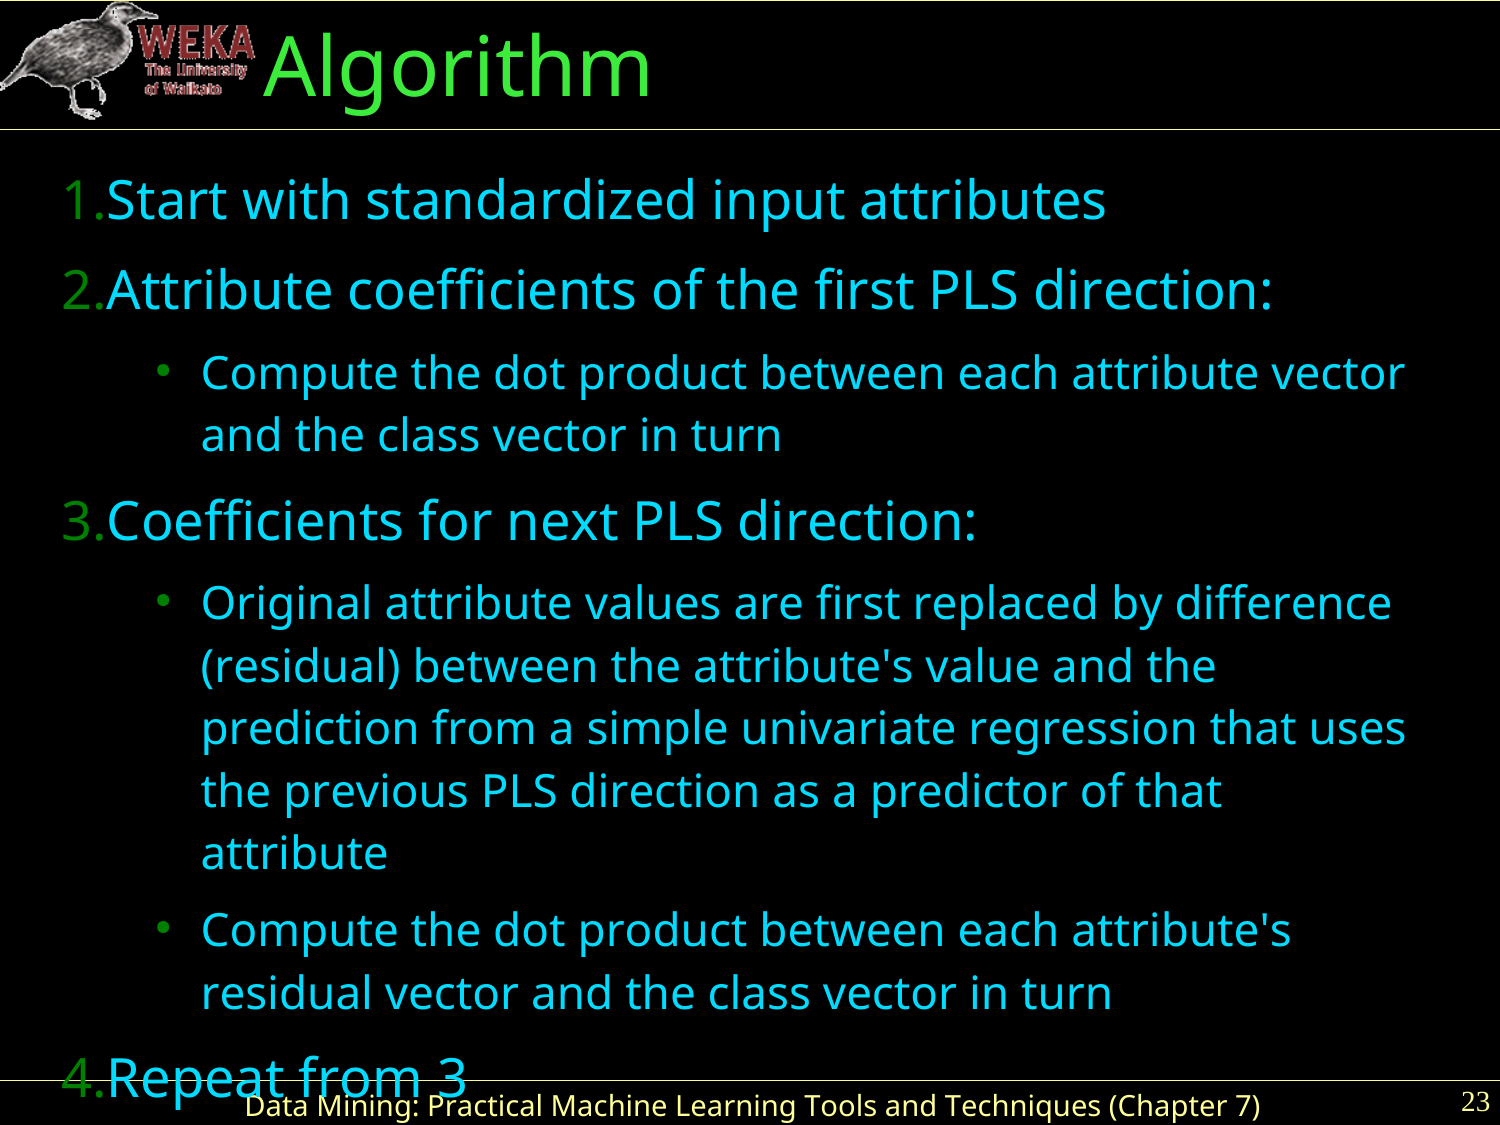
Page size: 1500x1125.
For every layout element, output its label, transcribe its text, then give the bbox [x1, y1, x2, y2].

title Algorithm [263, 0, 1500, 159]
list Start with standardized input attributes Attribute coefficients of the first PLS direction: Compute the dot product between each attribute vector and the class vector in turn Coefficients for next PLS direction: Original attribute values are first replaced by difference (residual) between the attribute's value and the prediction from a simple univariate regression that uses the previous PLS direction as a predictor of that attribute Compute the dot product between each attribute's residual vector and the class vector in turn Repeat from 3 [61, 161, 1412, 1077]
picture [0, 1, 263, 129]
